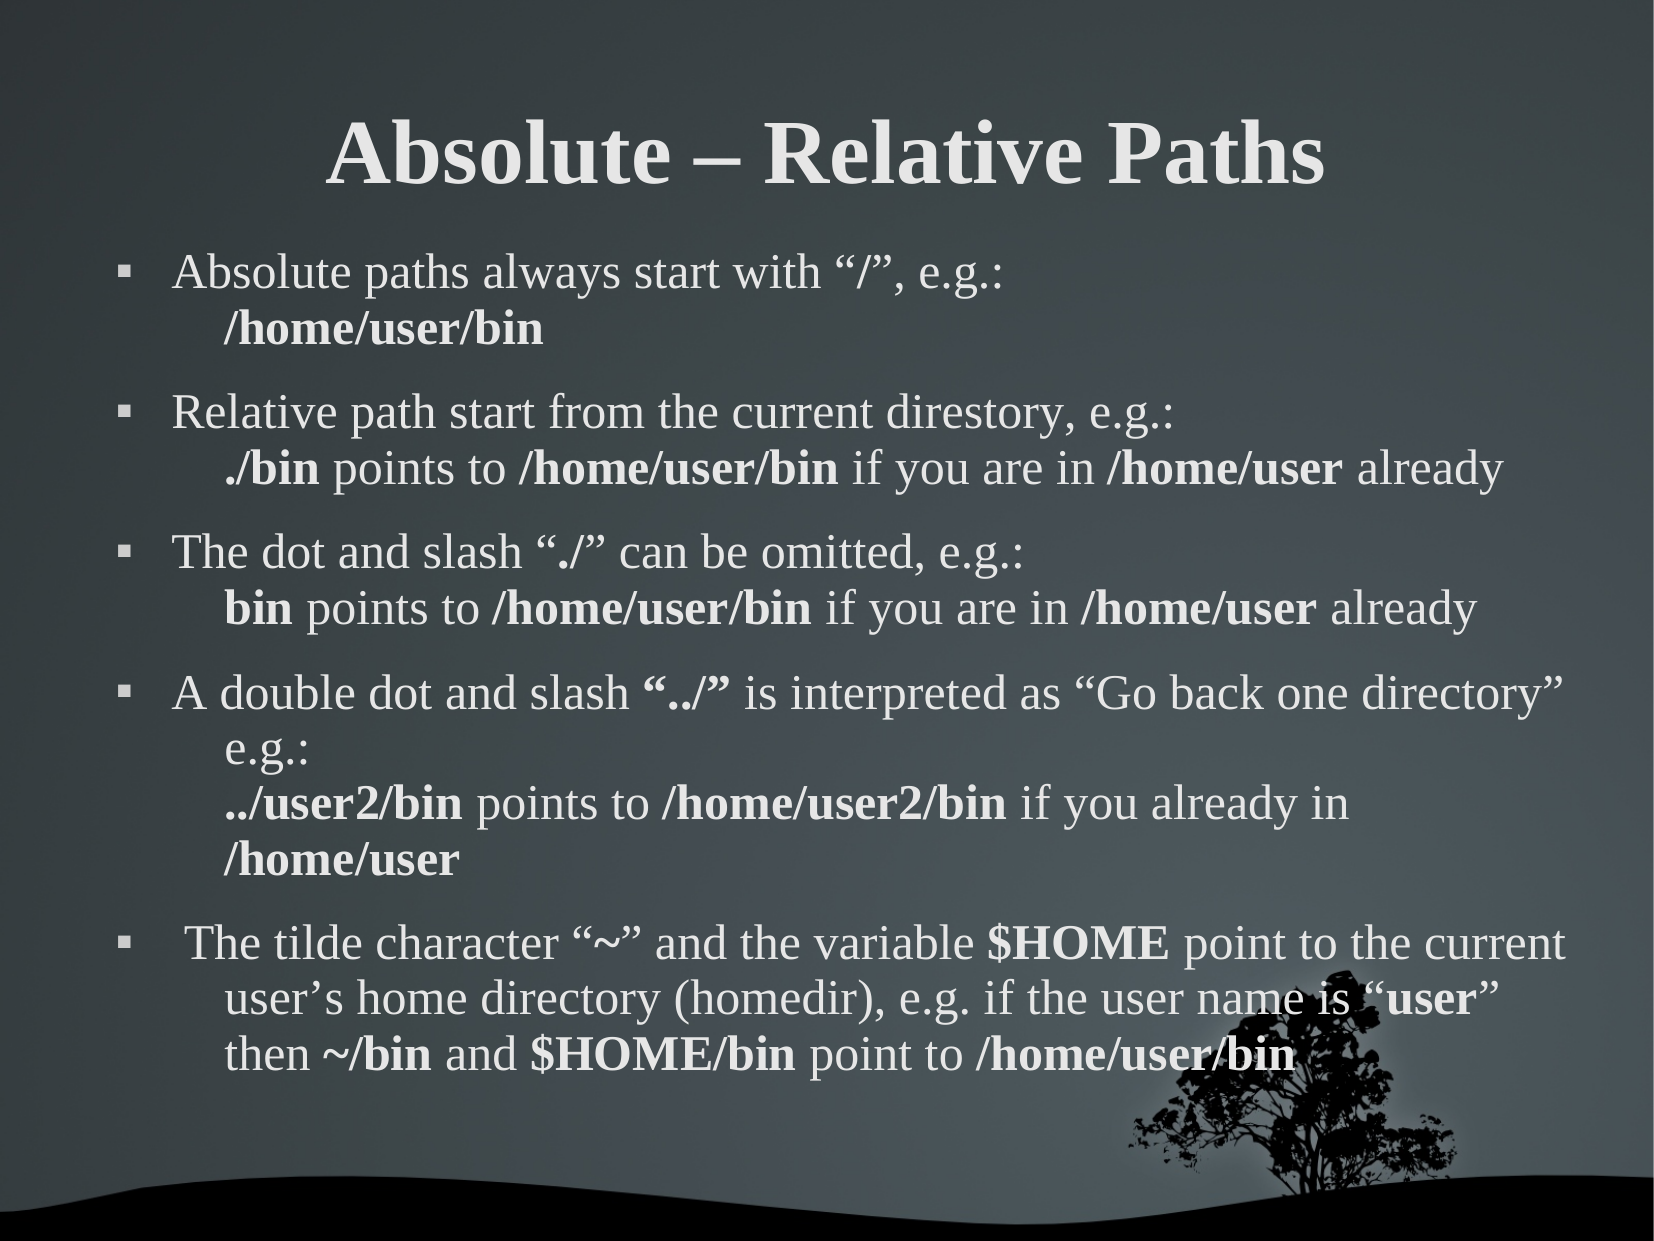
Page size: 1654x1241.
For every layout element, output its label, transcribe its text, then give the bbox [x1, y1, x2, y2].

title Absolute – Relative Paths [82, 19, 1571, 244]
list Absolute paths always start with “/”, e.g.: /home/user/bin Relative path start from the current direstory, e.g.: ./bin points to /home/user/bin if you are in /home/user already The dot and slash “./” can be omitted, e.g.: bin points to /home/user/bin if you are in /home/user already A double dot and slash “../” is interpreted as “Go back one directory” e.g.: ../user2/bin points to /home/user2/bin if you already in /home/user The tilde character “~” and the variable $HOME point to the current user’s home directory (homedir), e.g. if the user name is “user” then ~/bin and $HOME/bin point to /home/user/bin [82, 244, 1571, 1241]
picture [0, 0, 1654, 1241]
